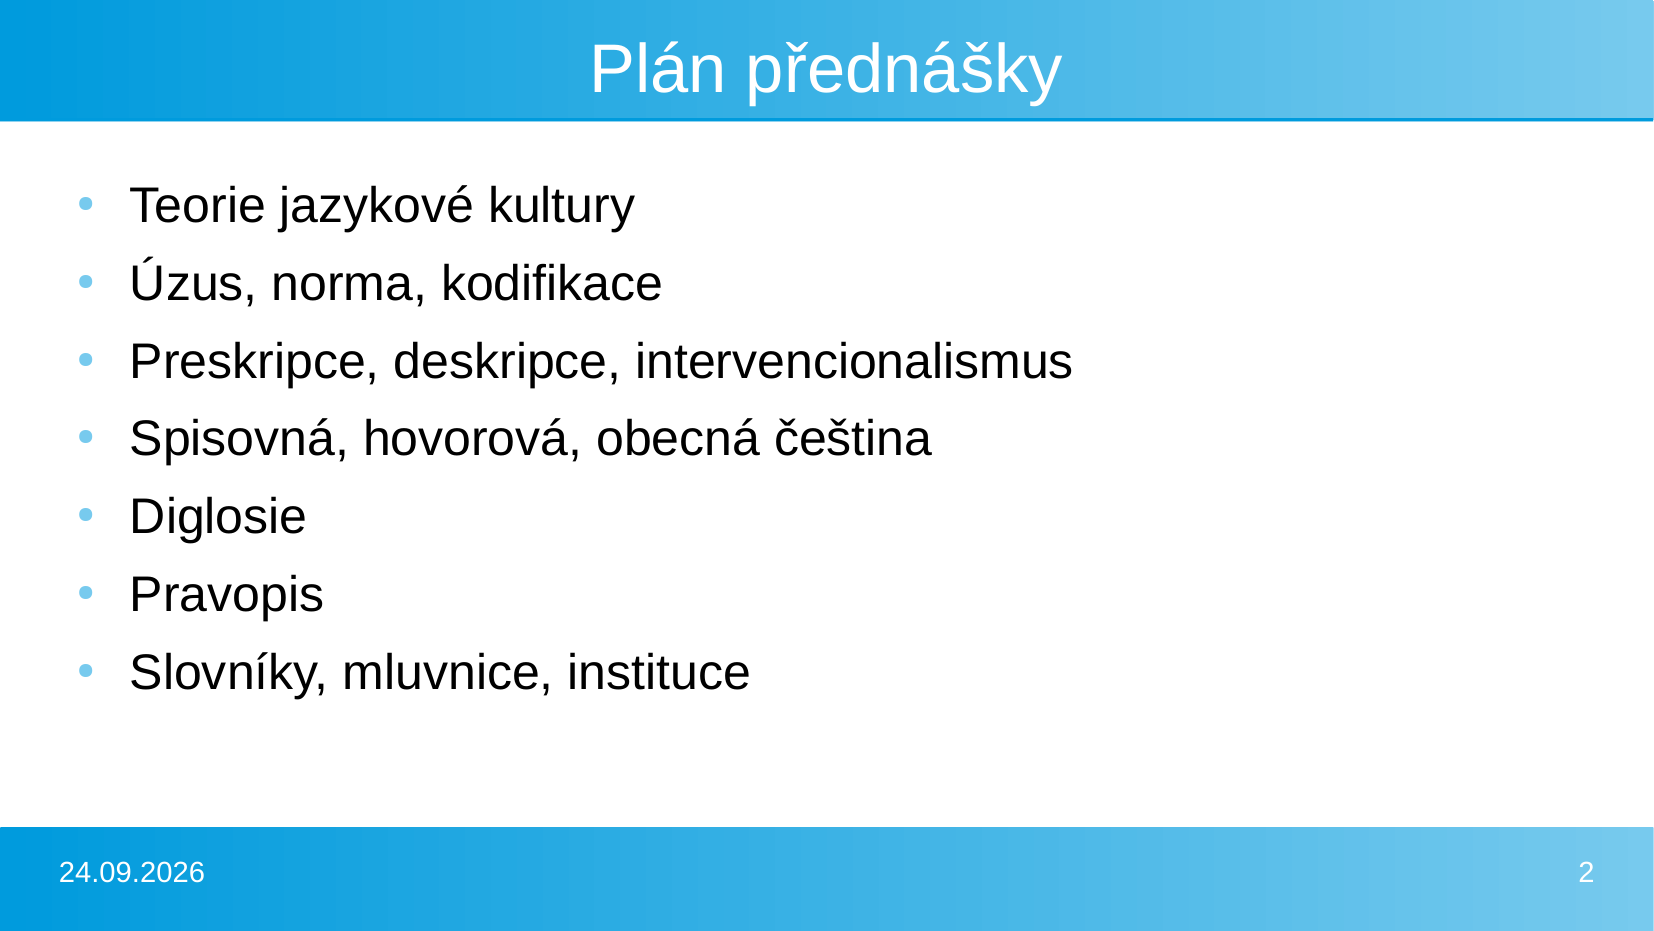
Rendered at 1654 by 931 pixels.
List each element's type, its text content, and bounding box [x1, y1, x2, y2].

title Plán přednášky [59, 29, 1595, 108]
list Teorie jazykové kultury Úzus, norma, kodifikace Preskripce, deskripce, intervencionalismus Spisovná, hovorová, obecná čeština Diglosie Pravopis Slovníky, mluvnice, instituce [59, 177, 1595, 768]
